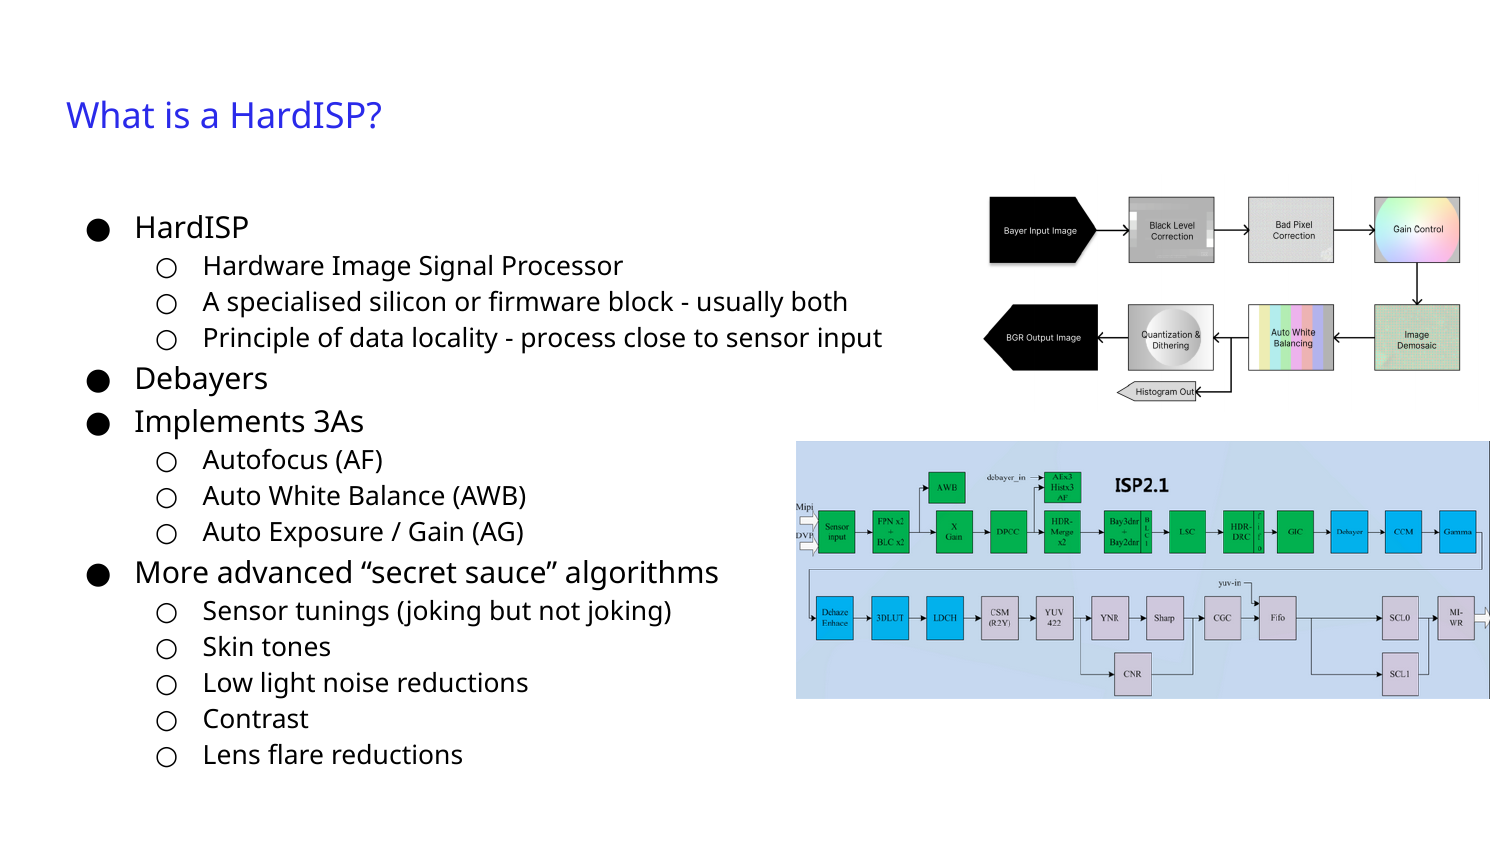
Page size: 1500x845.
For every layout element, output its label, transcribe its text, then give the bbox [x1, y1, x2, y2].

picture [796, 441, 1490, 699]
list HardISP Hardware Image Signal Processor A specialised silicon or firmware block - usually both Principle of data locality - process close to sensor input Debayers Implements 3As Autofocus (AF) Auto White Balance (AWB) Auto Exposure / Gain (AG) More advanced “secret sauce” algorithms Sensor tunings (joking but not joking) Skin tones Low light noise reductions Contrast Lens flare reductions [51, 189, 1449, 794]
picture [971, 174, 1479, 412]
title What is a HardISP? [51, 73, 1449, 168]
